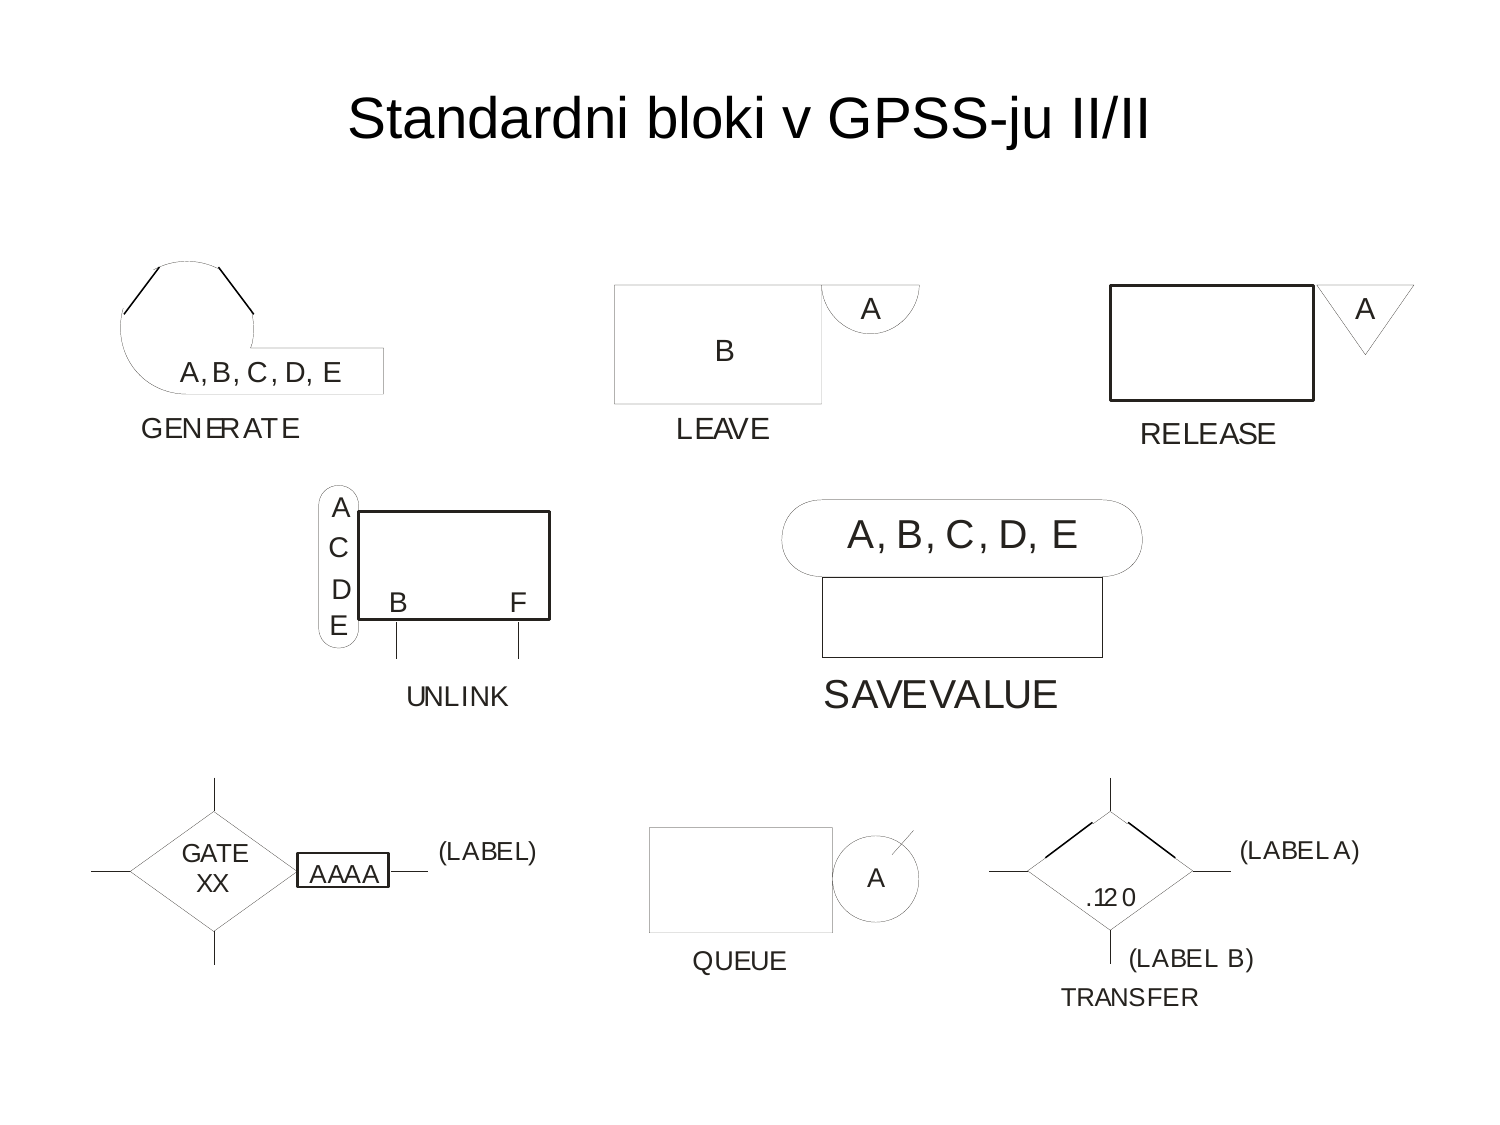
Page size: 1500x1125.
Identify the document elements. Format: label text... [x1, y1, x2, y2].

text_box [312, 479, 559, 712]
chart [986, 775, 1365, 1012]
chart [643, 822, 925, 980]
text_box [773, 491, 1152, 716]
text_box [1104, 278, 1422, 450]
text_box [100, 255, 391, 445]
chart [88, 774, 589, 970]
title Standardni bloki v GPSS-ju II/II [75, 45, 1426, 185]
chart [608, 278, 926, 447]
